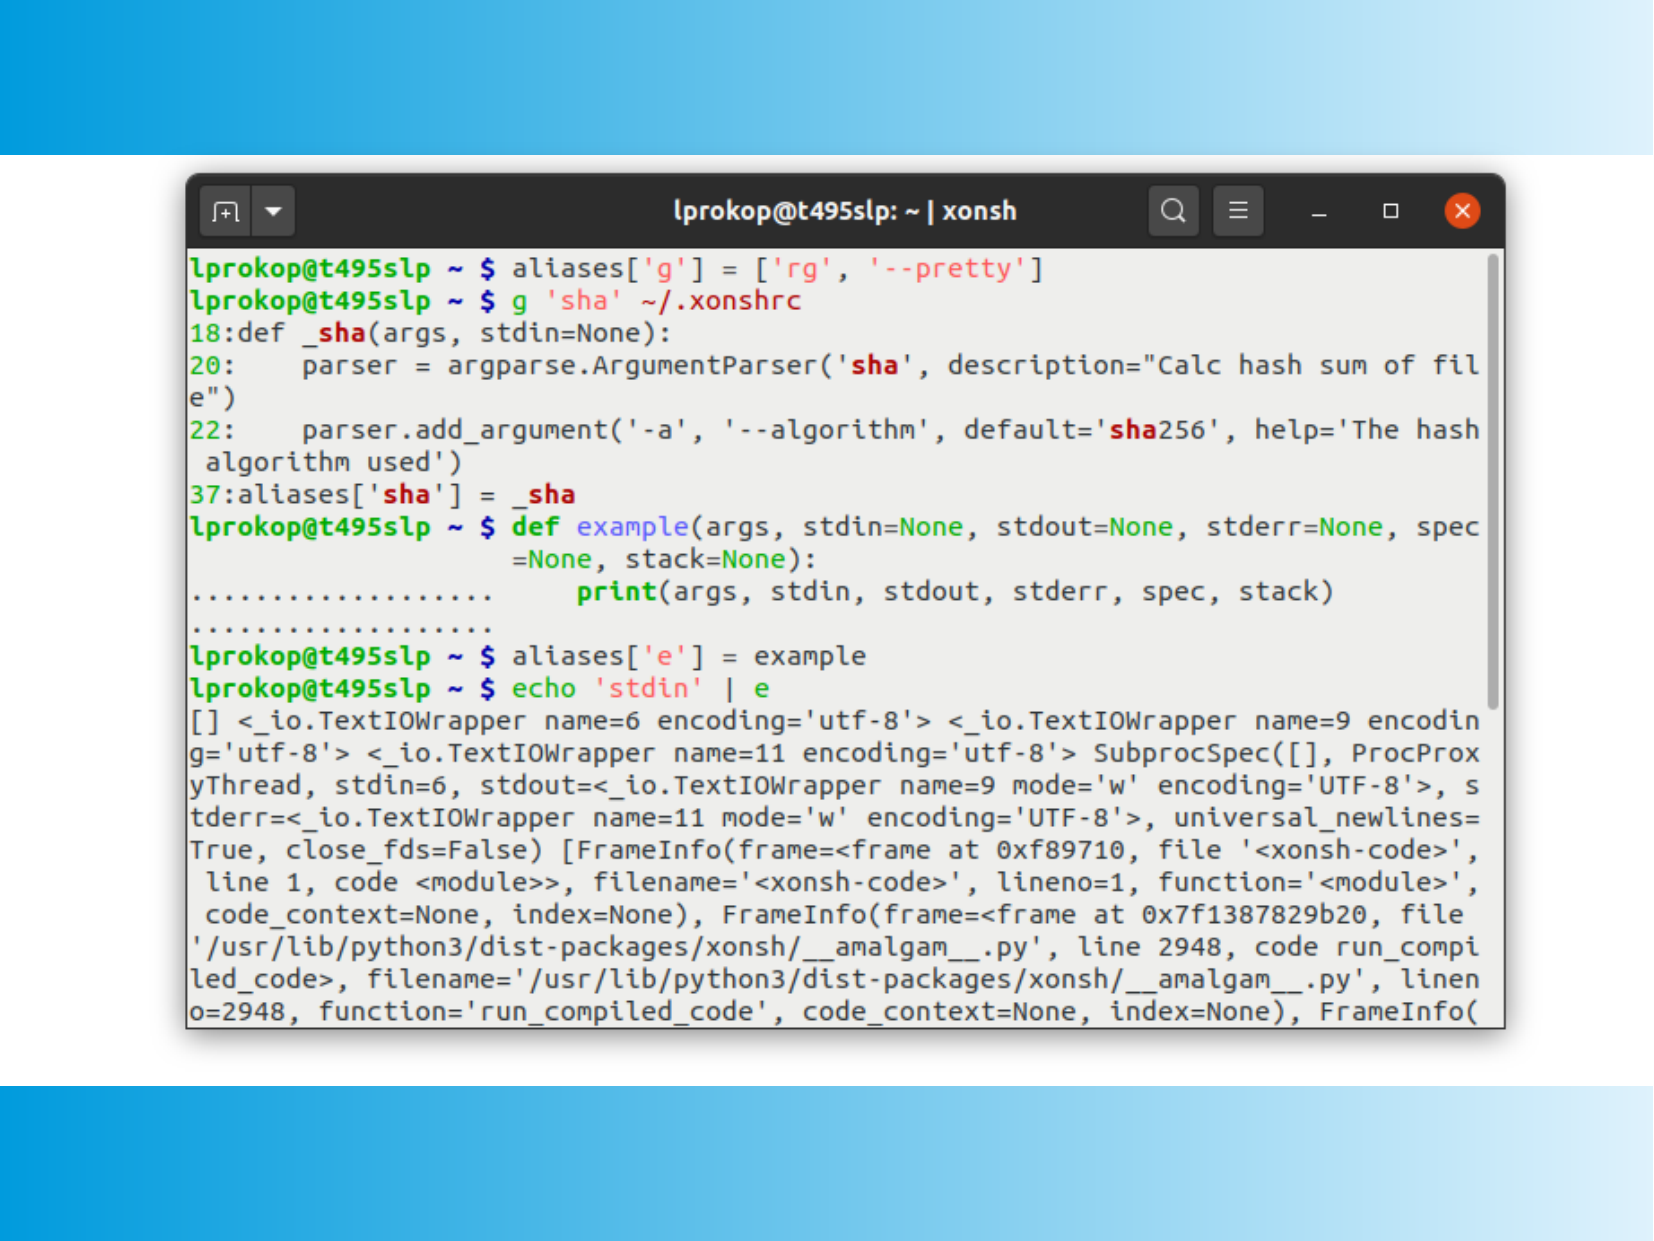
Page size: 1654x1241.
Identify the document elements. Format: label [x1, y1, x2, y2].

picture [139, 0, 1551, 1081]
